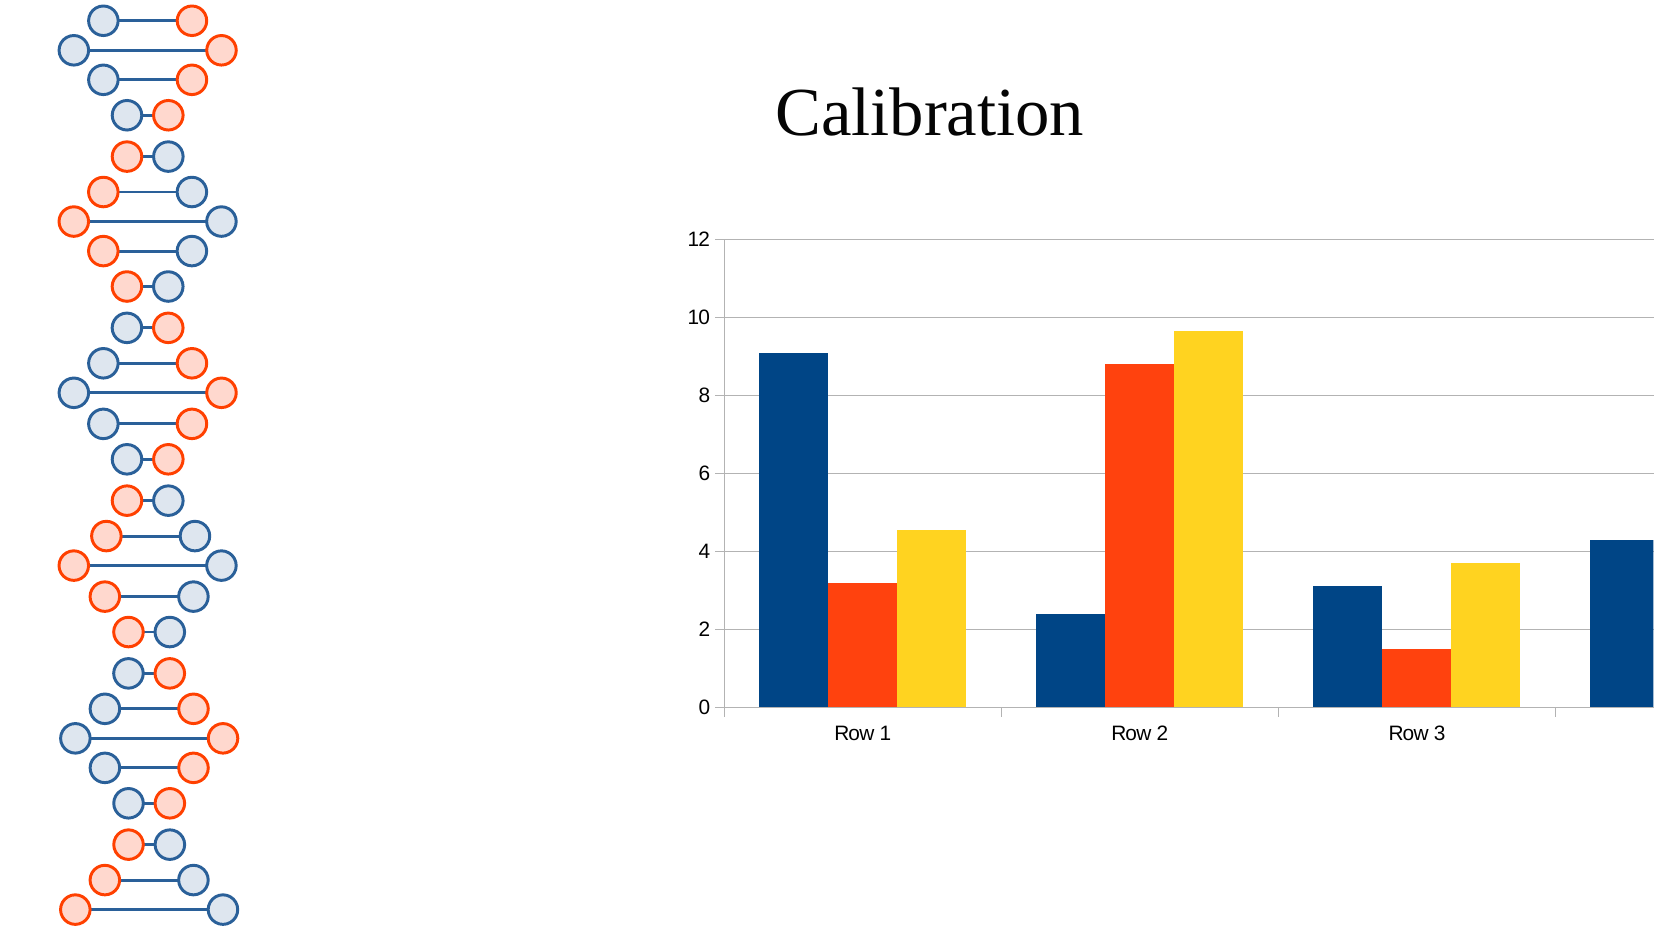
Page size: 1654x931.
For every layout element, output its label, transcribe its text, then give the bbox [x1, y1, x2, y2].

title Calibration [265, 35, 1595, 189]
chart [660, 217, 1654, 757]
